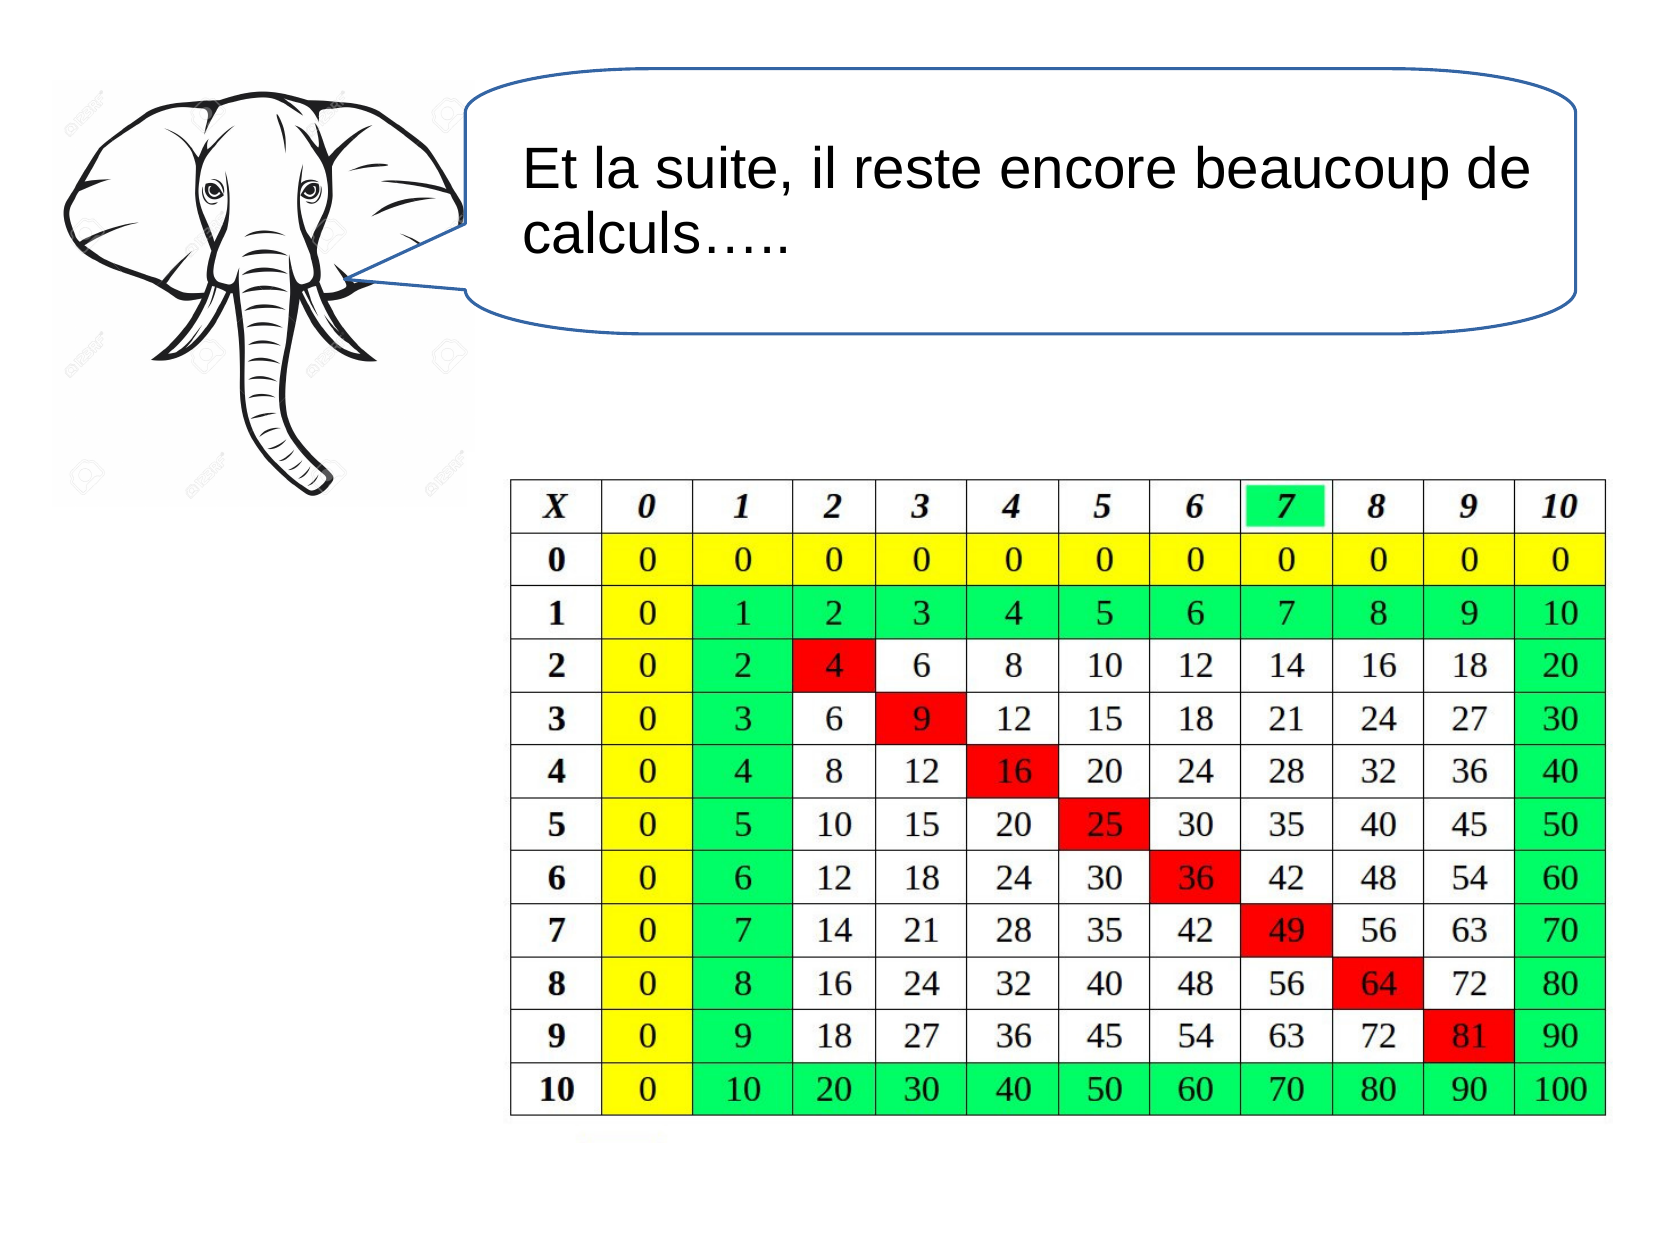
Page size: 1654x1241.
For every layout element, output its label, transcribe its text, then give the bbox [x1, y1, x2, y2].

text_box Et la suite, il reste encore beaucoup de calculs….. [344, 68, 1576, 334]
picture [52, 80, 1647, 1143]
